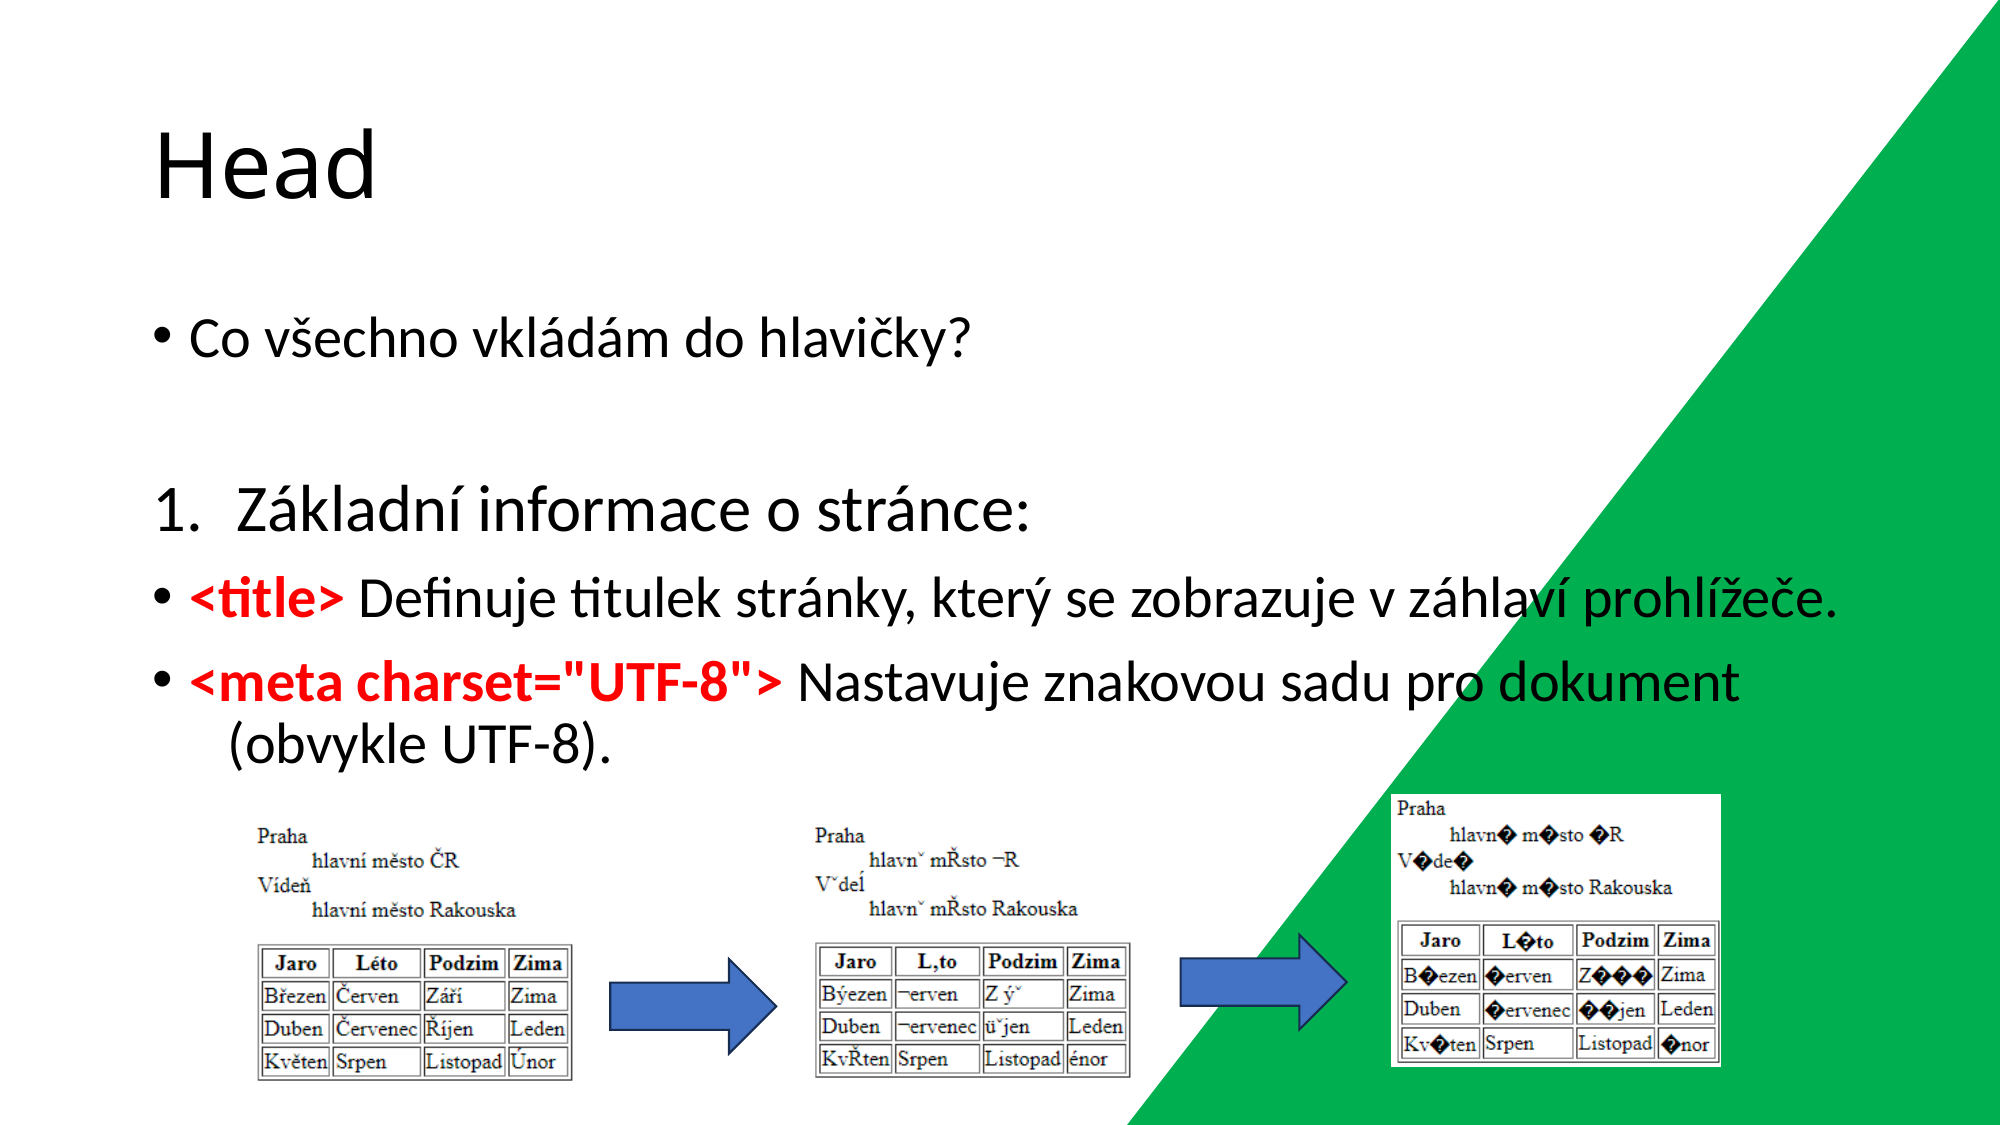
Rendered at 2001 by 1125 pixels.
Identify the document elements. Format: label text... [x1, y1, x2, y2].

text_box [1128, 0, 2000, 1125]
title Head [137, 59, 1863, 278]
picture [251, 820, 578, 1085]
text_box [610, 958, 777, 1054]
list Co všechno vkládám do hlavičky? Základní informace o stránce: <title> Definuje titulek stránky, který se zobrazuje v záhlaví prohlížeče. <meta charset="UTF-8"> Nastavuje znakovou sadu pro dokument (obvykle UTF-8). [137, 299, 1863, 1014]
picture [1391, 794, 1721, 1067]
picture [810, 821, 1136, 1086]
